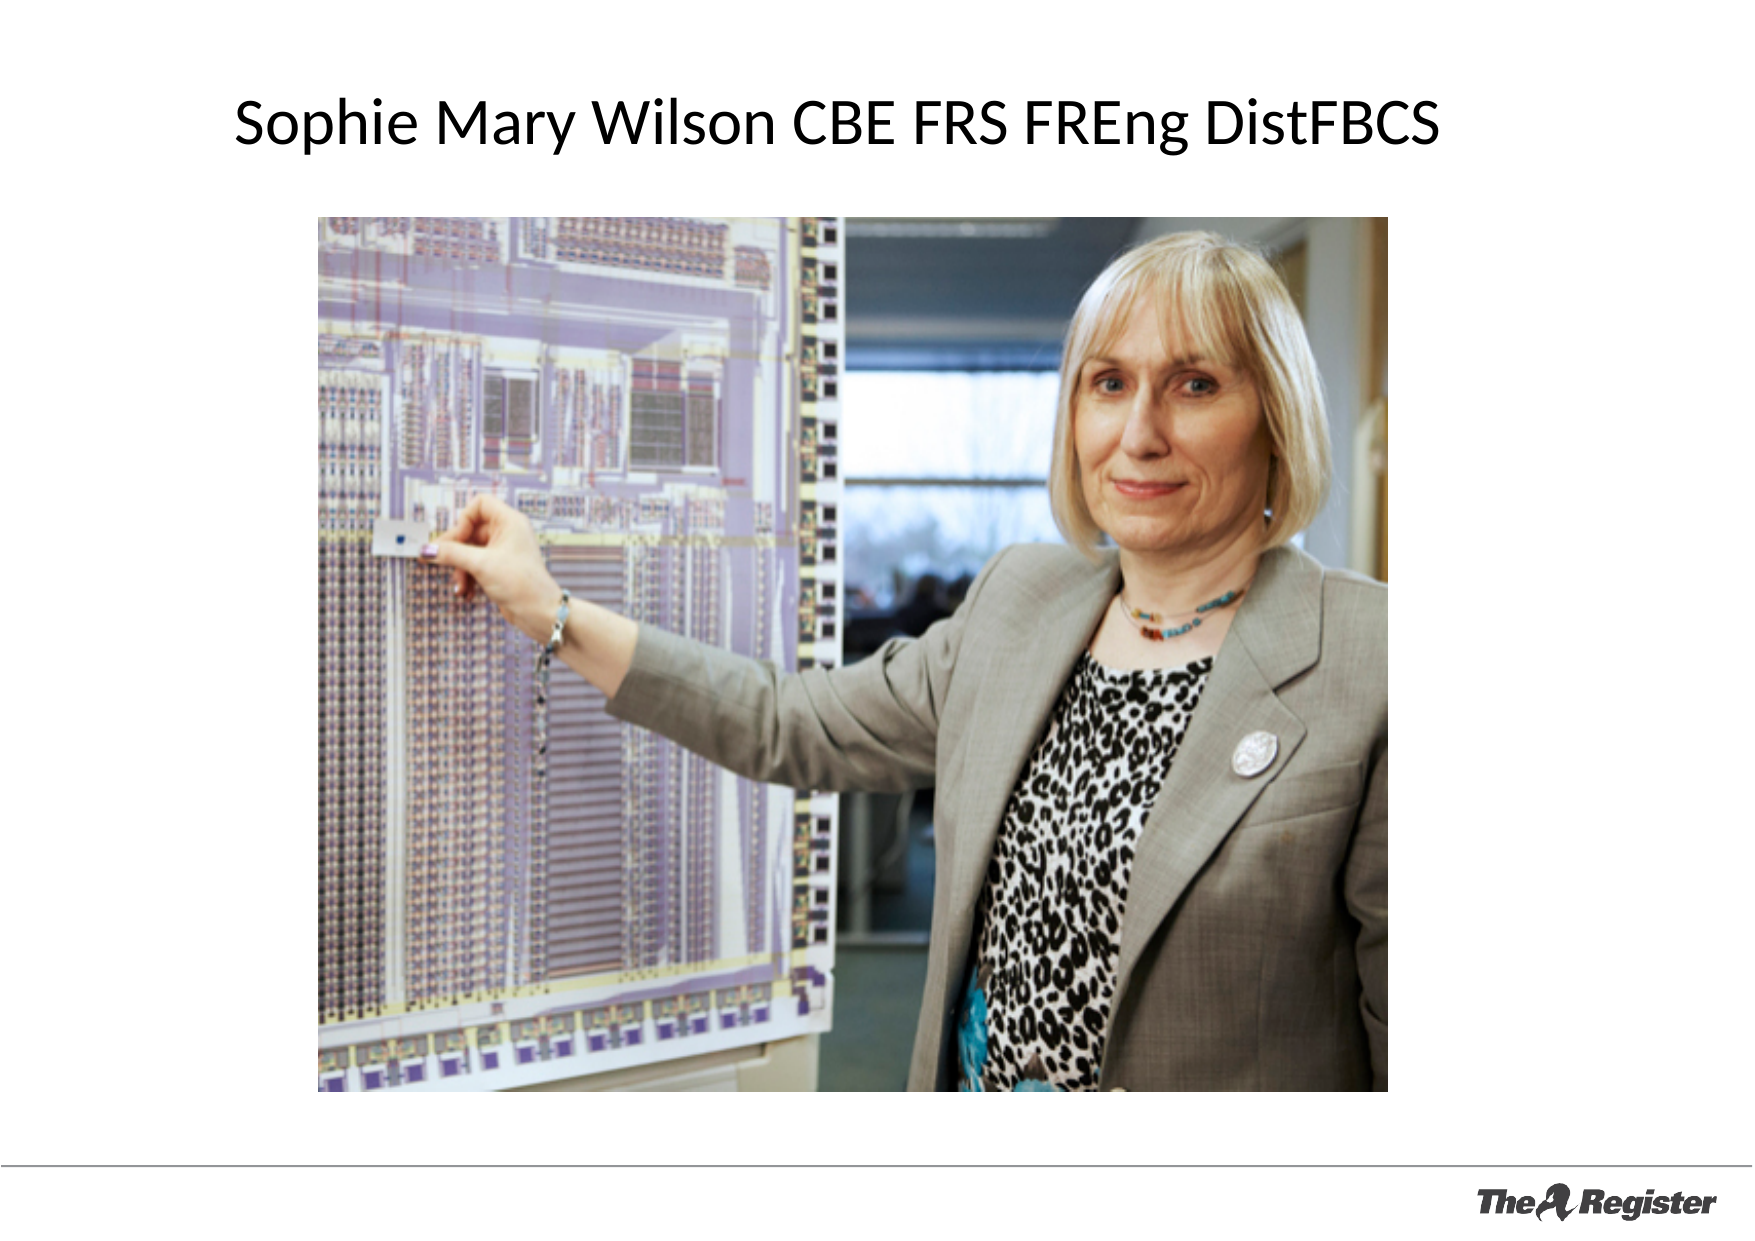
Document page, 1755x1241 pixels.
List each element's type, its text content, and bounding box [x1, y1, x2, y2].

picture [1477, 1183, 1717, 1222]
picture [318, 217, 1388, 1092]
title Sophie Mary Wilson CBE FRS FREng DistFBCS [72, 38, 1605, 218]
